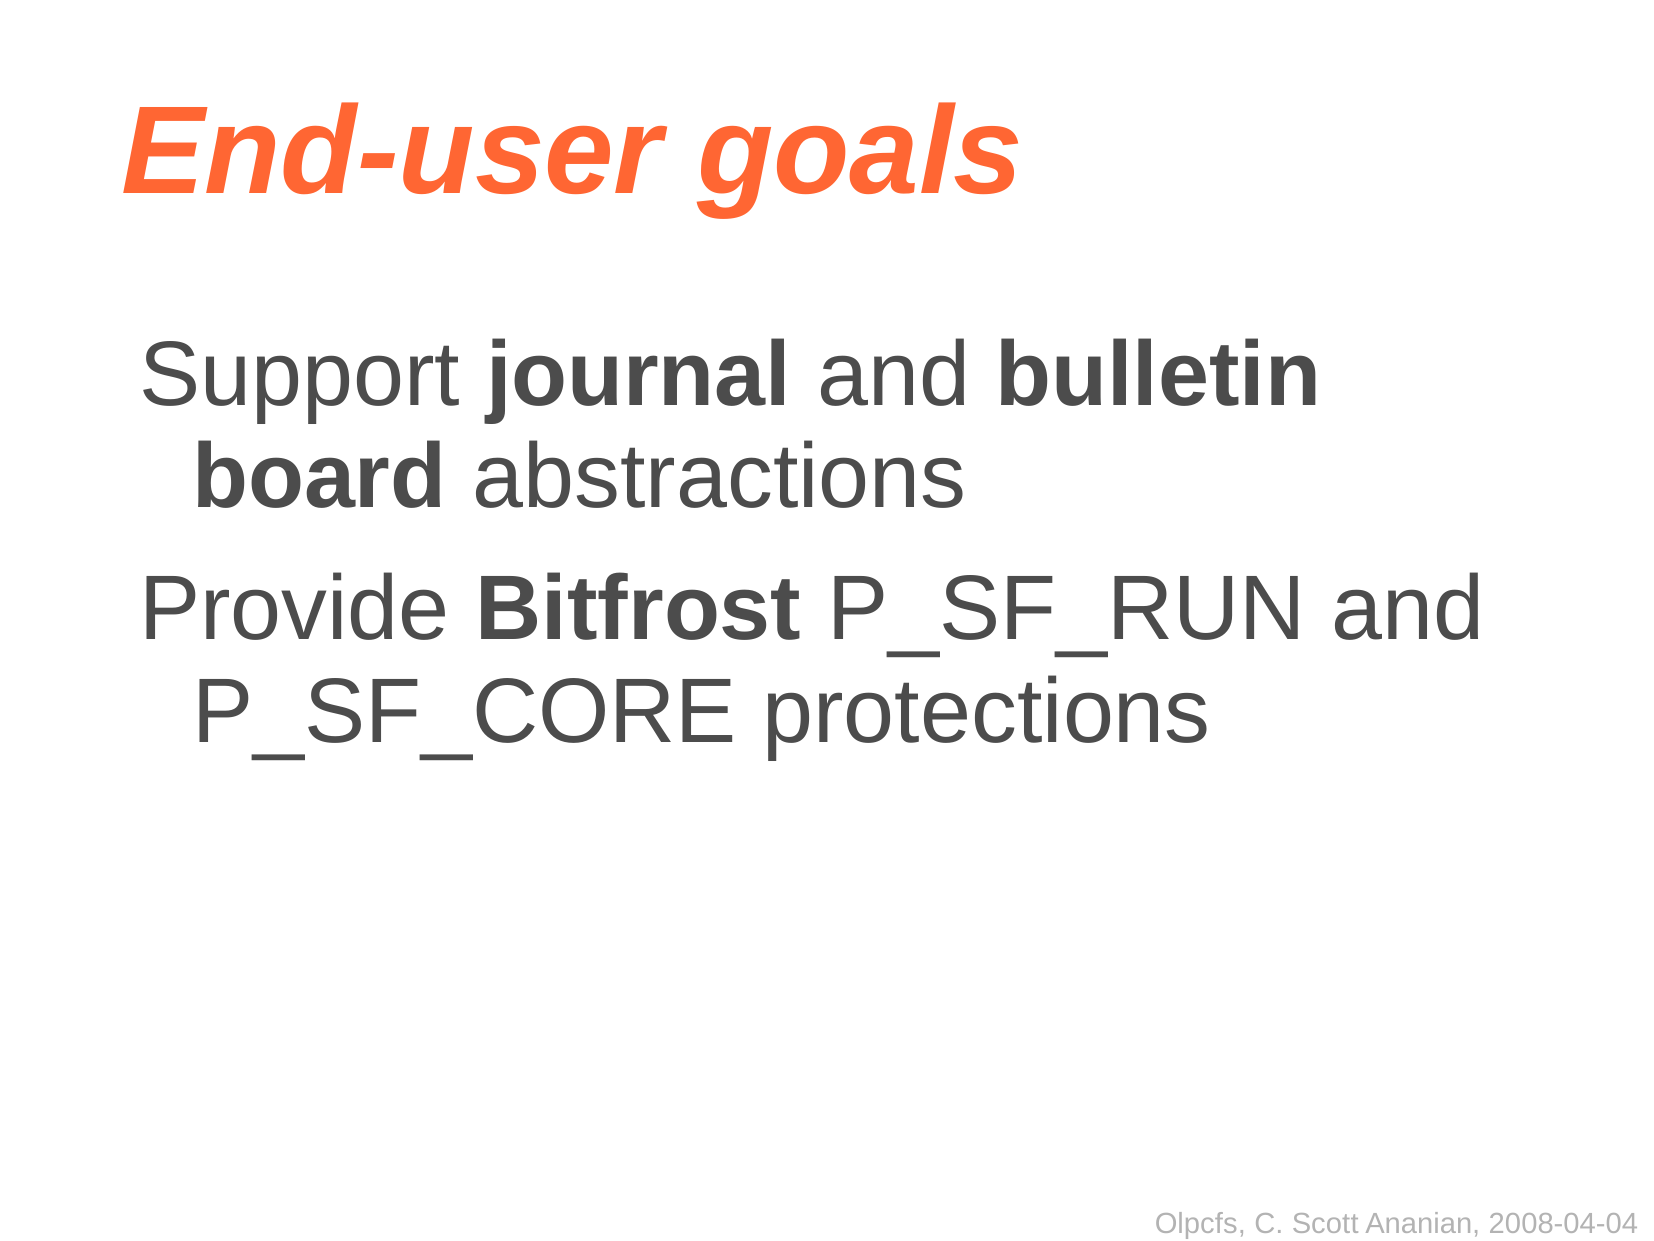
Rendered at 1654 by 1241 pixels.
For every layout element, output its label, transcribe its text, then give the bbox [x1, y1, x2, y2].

title End-user goals [121, 46, 1534, 254]
list Support journal and bulletin board abstractions Provide Bitfrost P_SF_RUN and P_SF_CORE protections [121, 321, 1561, 1132]
